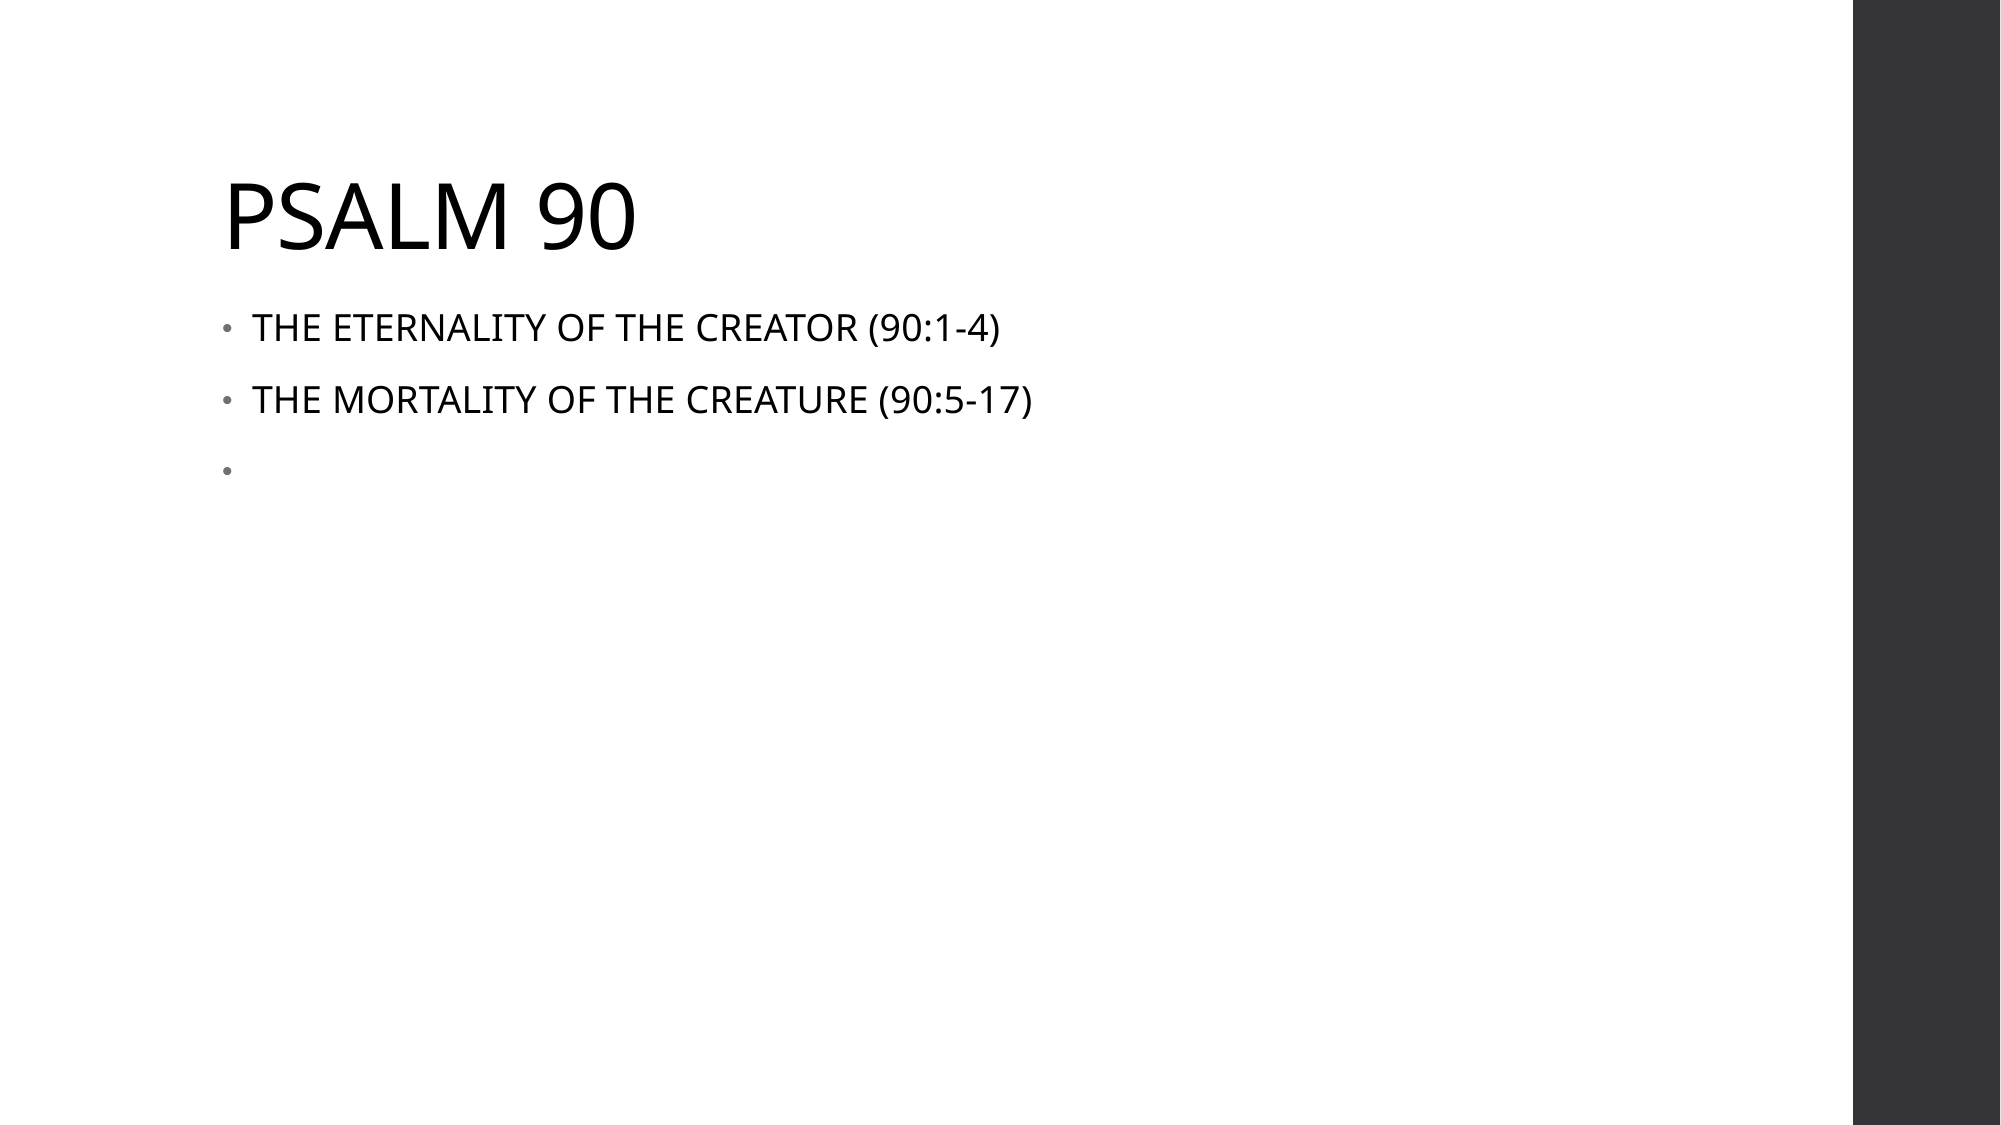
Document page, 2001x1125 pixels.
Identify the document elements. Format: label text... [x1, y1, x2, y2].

title PSALM 90 [206, 60, 1797, 278]
list THE ETERNALITY OF THE CREATOR (90:1-4) THE MORTALITY OF THE CREATURE (90:5-17) [206, 299, 1617, 1014]
